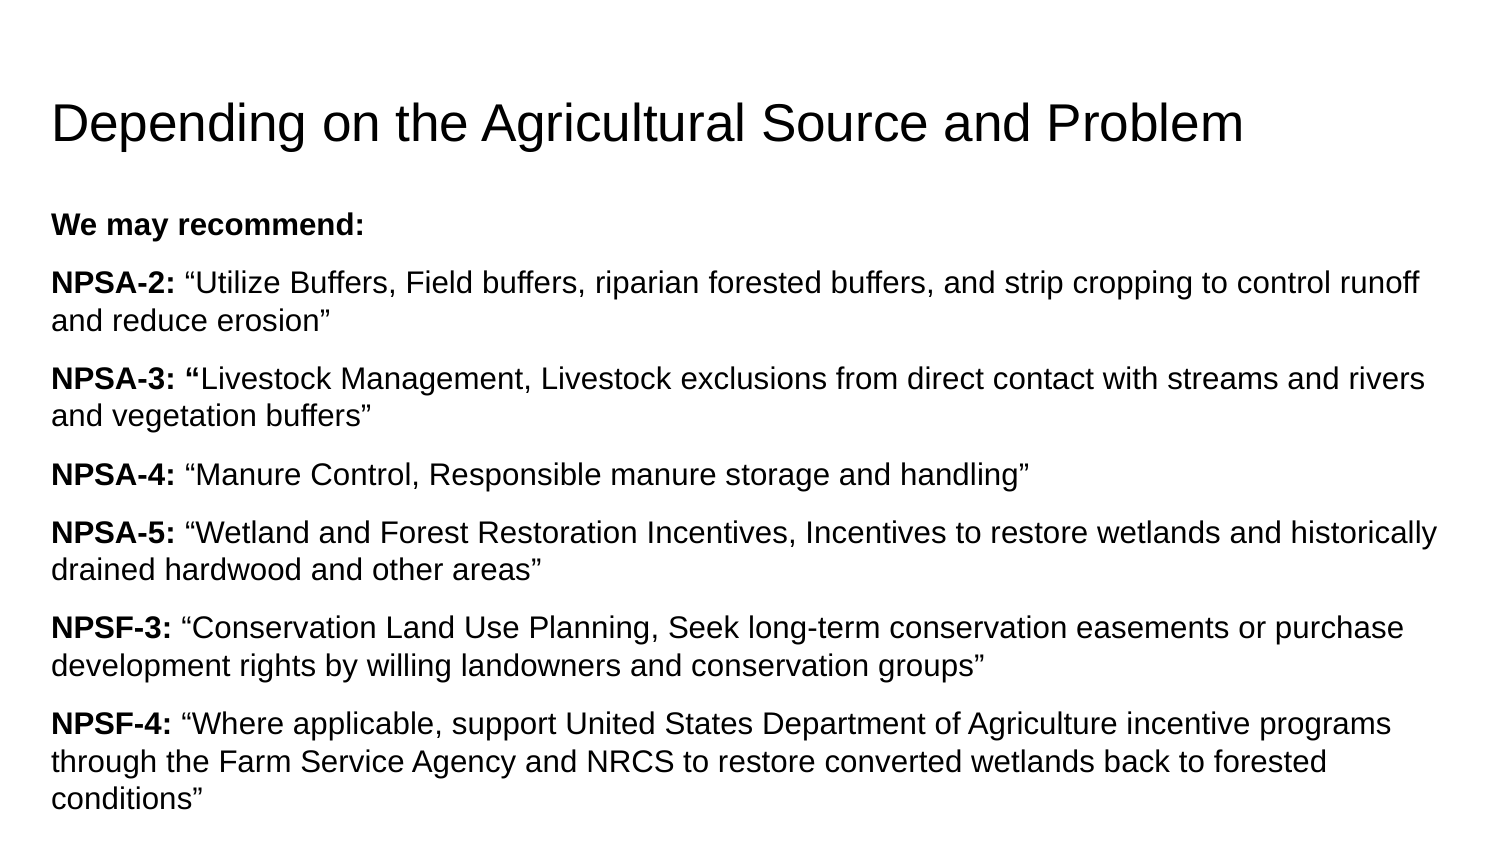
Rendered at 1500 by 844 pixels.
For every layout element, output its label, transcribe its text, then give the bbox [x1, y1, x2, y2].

title Depending on the Agricultural Source and Problem [51, 72, 1449, 167]
list We may recommend: NPSA-2: “Utilize Buffers, Field buffers, riparian forested buffers, and strip cropping to control runoff and reduce erosion” NPSA-3: “Livestock Management, Livestock exclusions from direct contact with streams and rivers and vegetation buffers” NPSA-4: “Manure Control, Responsible manure storage and handling” NPSA-5: “Wetland and Forest Restoration Incentives, Incentives to restore wetlands and historically drained hardwood and other areas” NPSF-3: “Conservation Land Use Planning, Seek long-term conservation easements or purchase development rights by willing landowners and conservation groups” NPSF-4: “Where applicable, support United States Department of Agriculture incentive programs through the Farm Service Agency and NRCS to restore converted wetlands back to forested conditions” [51, 189, 1449, 844]
